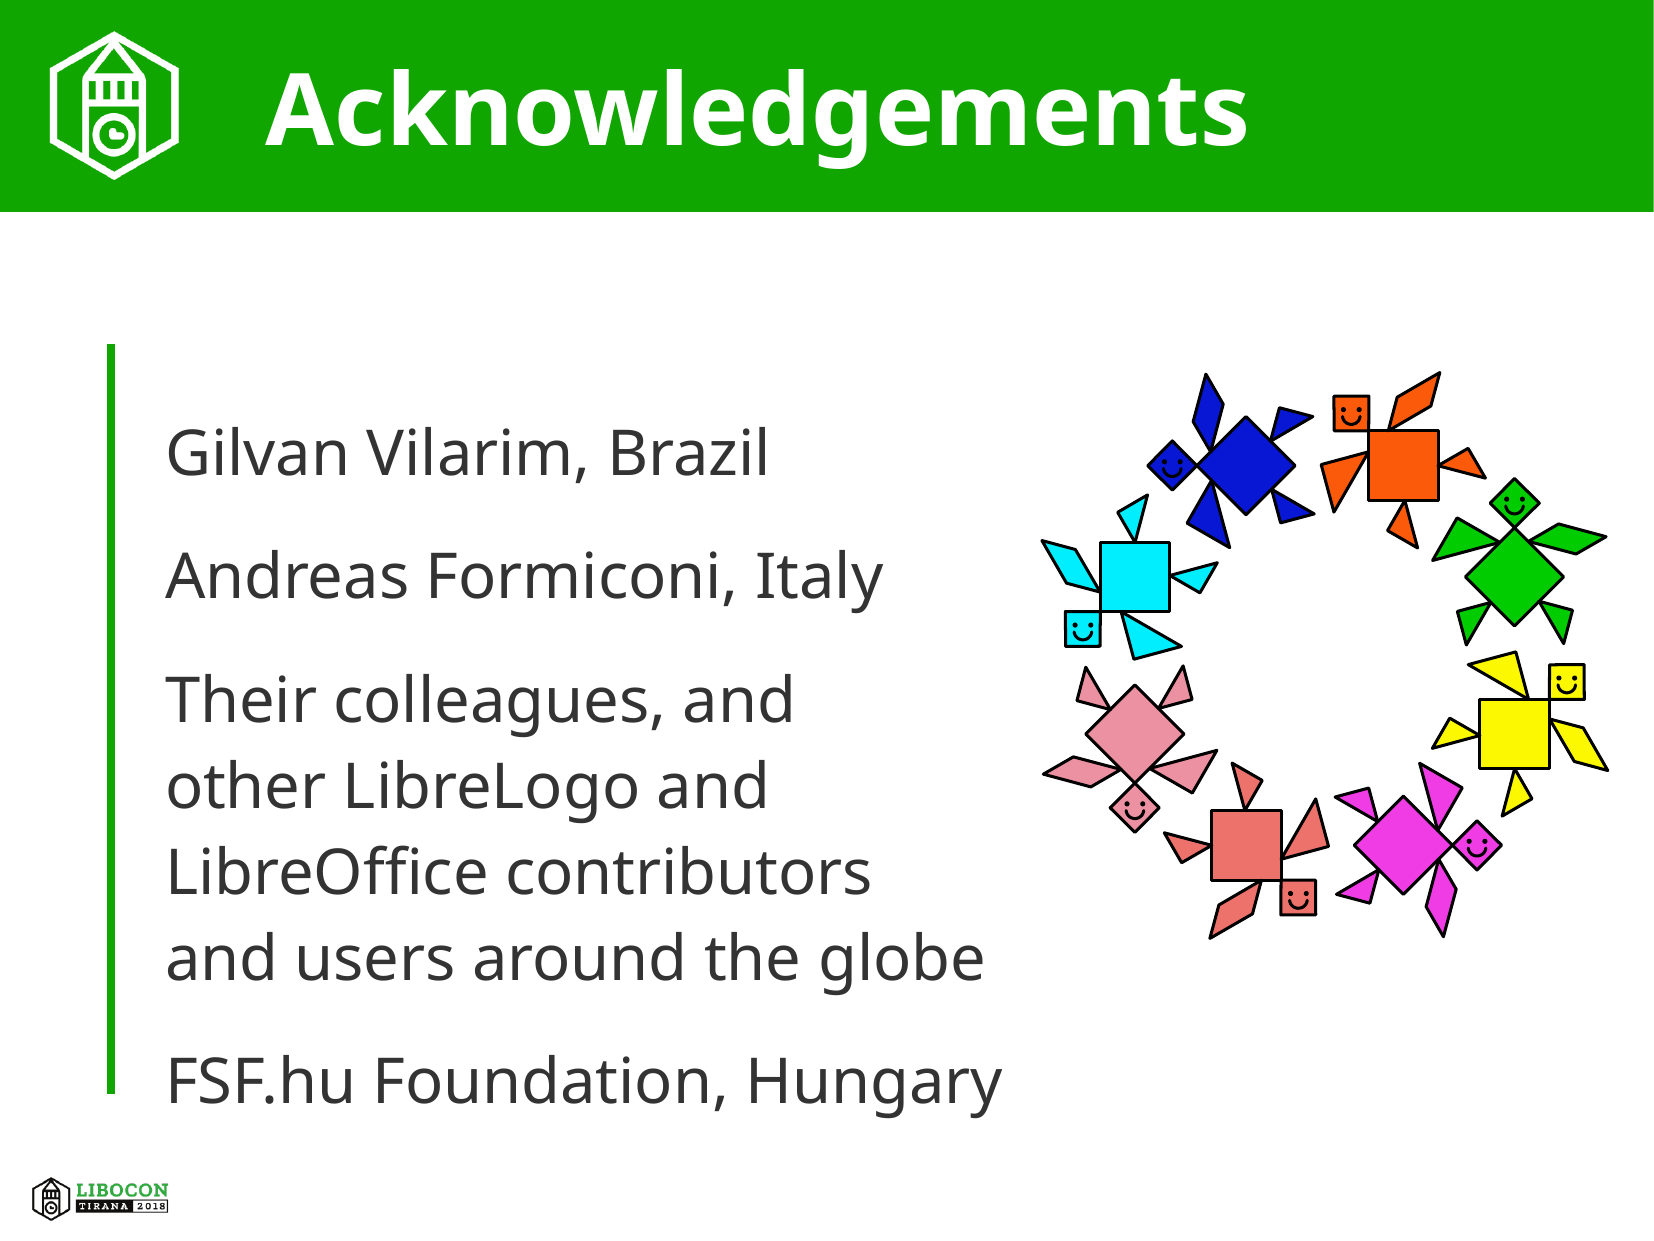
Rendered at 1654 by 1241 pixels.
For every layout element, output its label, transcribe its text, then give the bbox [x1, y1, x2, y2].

text_box [1321, 372, 1486, 548]
text_box [1041, 494, 1218, 660]
text_box [1432, 651, 1608, 817]
text_box [1043, 665, 1217, 833]
text_box [1147, 374, 1315, 548]
list Gilvan Vilarim, Brazil Andreas Formiconi, Italy Their colleagues, and other LibreLogo and LibreOffice contributors and users around the globe FSF.hu Foundation, Hungary [165, 408, 1546, 1128]
picture [0, 0, 1654, 1241]
title Acknowledgements [265, 3, 1366, 211]
text_box [1432, 478, 1607, 646]
text_box [1335, 763, 1502, 937]
text_box [1164, 763, 1329, 939]
